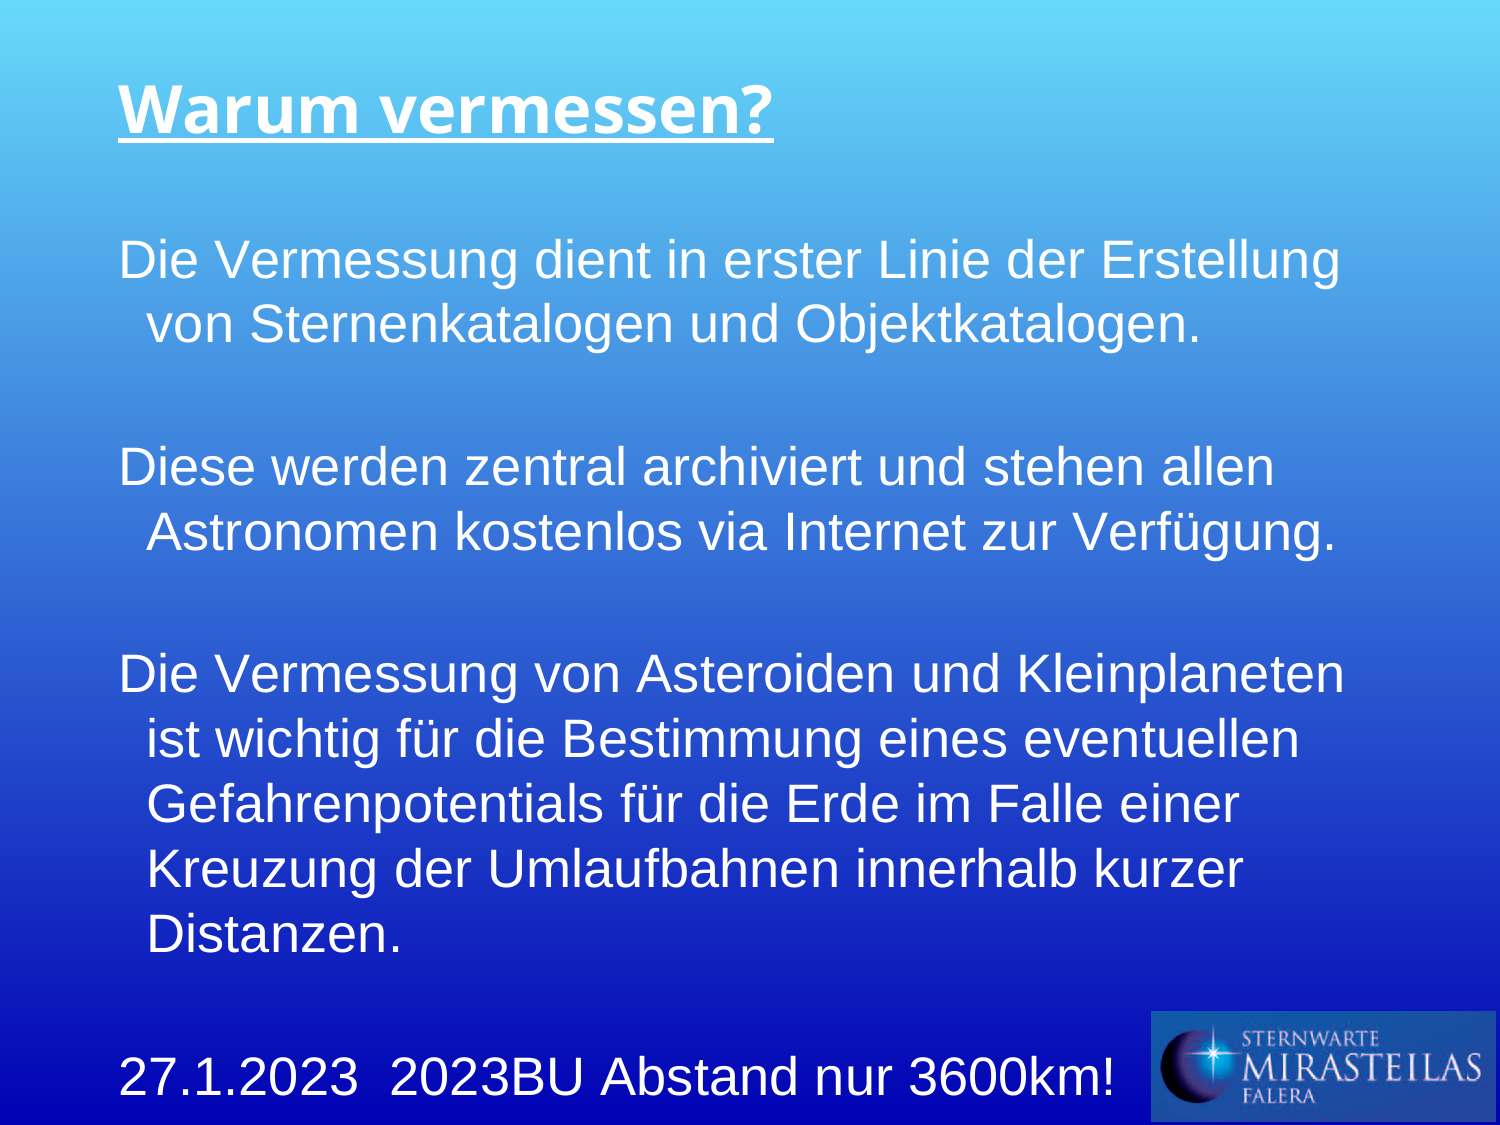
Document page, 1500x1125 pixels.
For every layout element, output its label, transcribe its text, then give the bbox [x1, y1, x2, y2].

picture [1151, 1011, 1496, 1122]
text_box Warum vermessen? Die Vermessung dient in erster Linie der Erstellung von Sternenkatalogen und Objektkatalogen. Diese werden zentral archiviert und stehen allen Astronomen kostenlos via Internet zur Verfügung. Die Vermessung von Asteroiden und Kleinplaneten ist wichtig für die Bestimmung eines eventuellen Gefahrenpotentials für die Erde im Falle einer Kreuzung der Umlaufbahnen innerhalb kurzer Distanzen. 27.1.2023 2023BU Abstand nur 3600km! [89, 59, 1425, 686]
